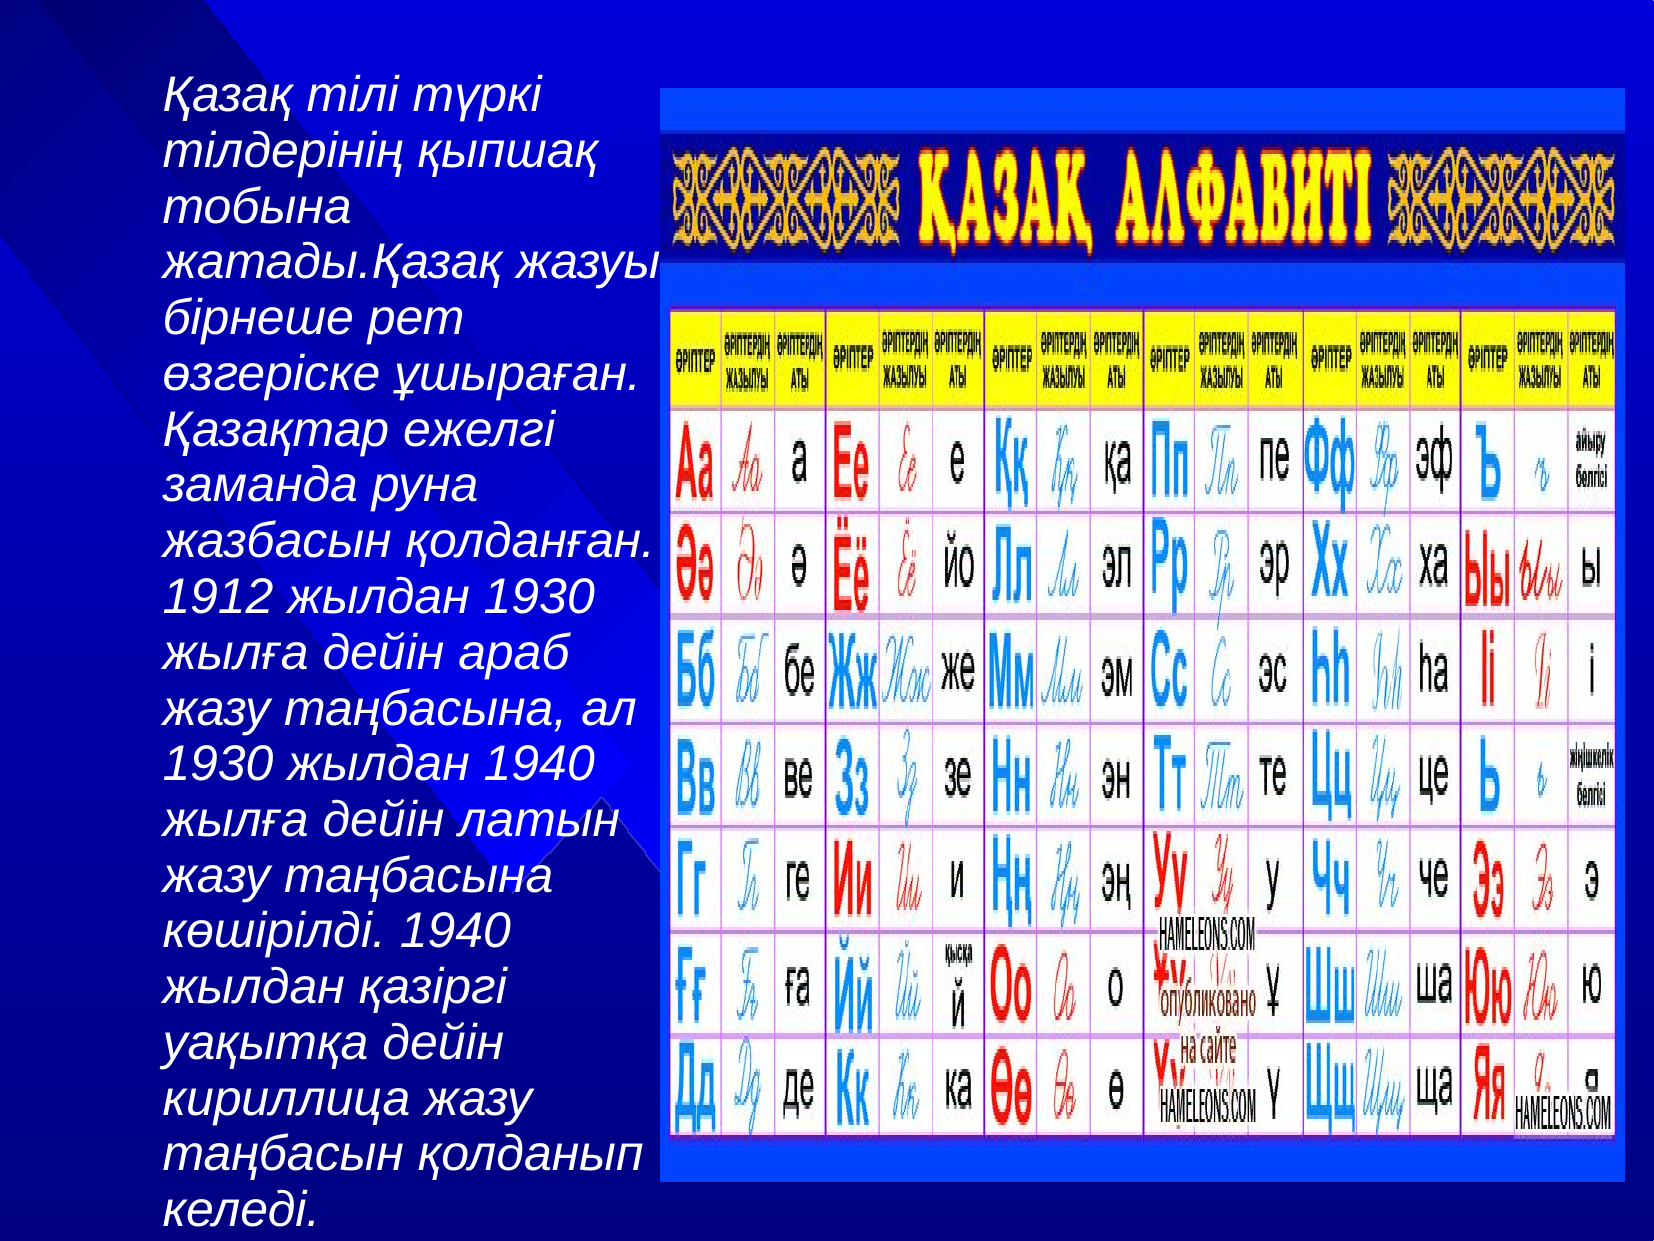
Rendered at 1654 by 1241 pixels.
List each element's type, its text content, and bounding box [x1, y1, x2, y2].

picture [660, 88, 1625, 1182]
text_box Қазақ тілі түркі тілдерінің қыпшақ тобына жатады.Қазақ жазуы бірнеше рет өзгеріске ұшыраған. Қазақтар ежелгі заманда руна жазбасын қолданған. 1912 жылдан 1930 жылға дейін араб жазу таңбасына, ал 1930 жылдан 1940 жылға дейін латын жазу таңбасына көшірілді. 1940 жылдан қазіргі уақытқа дейін кириллица жазу таңбасын қолданып келеді. [147, 59, 680, 1240]
